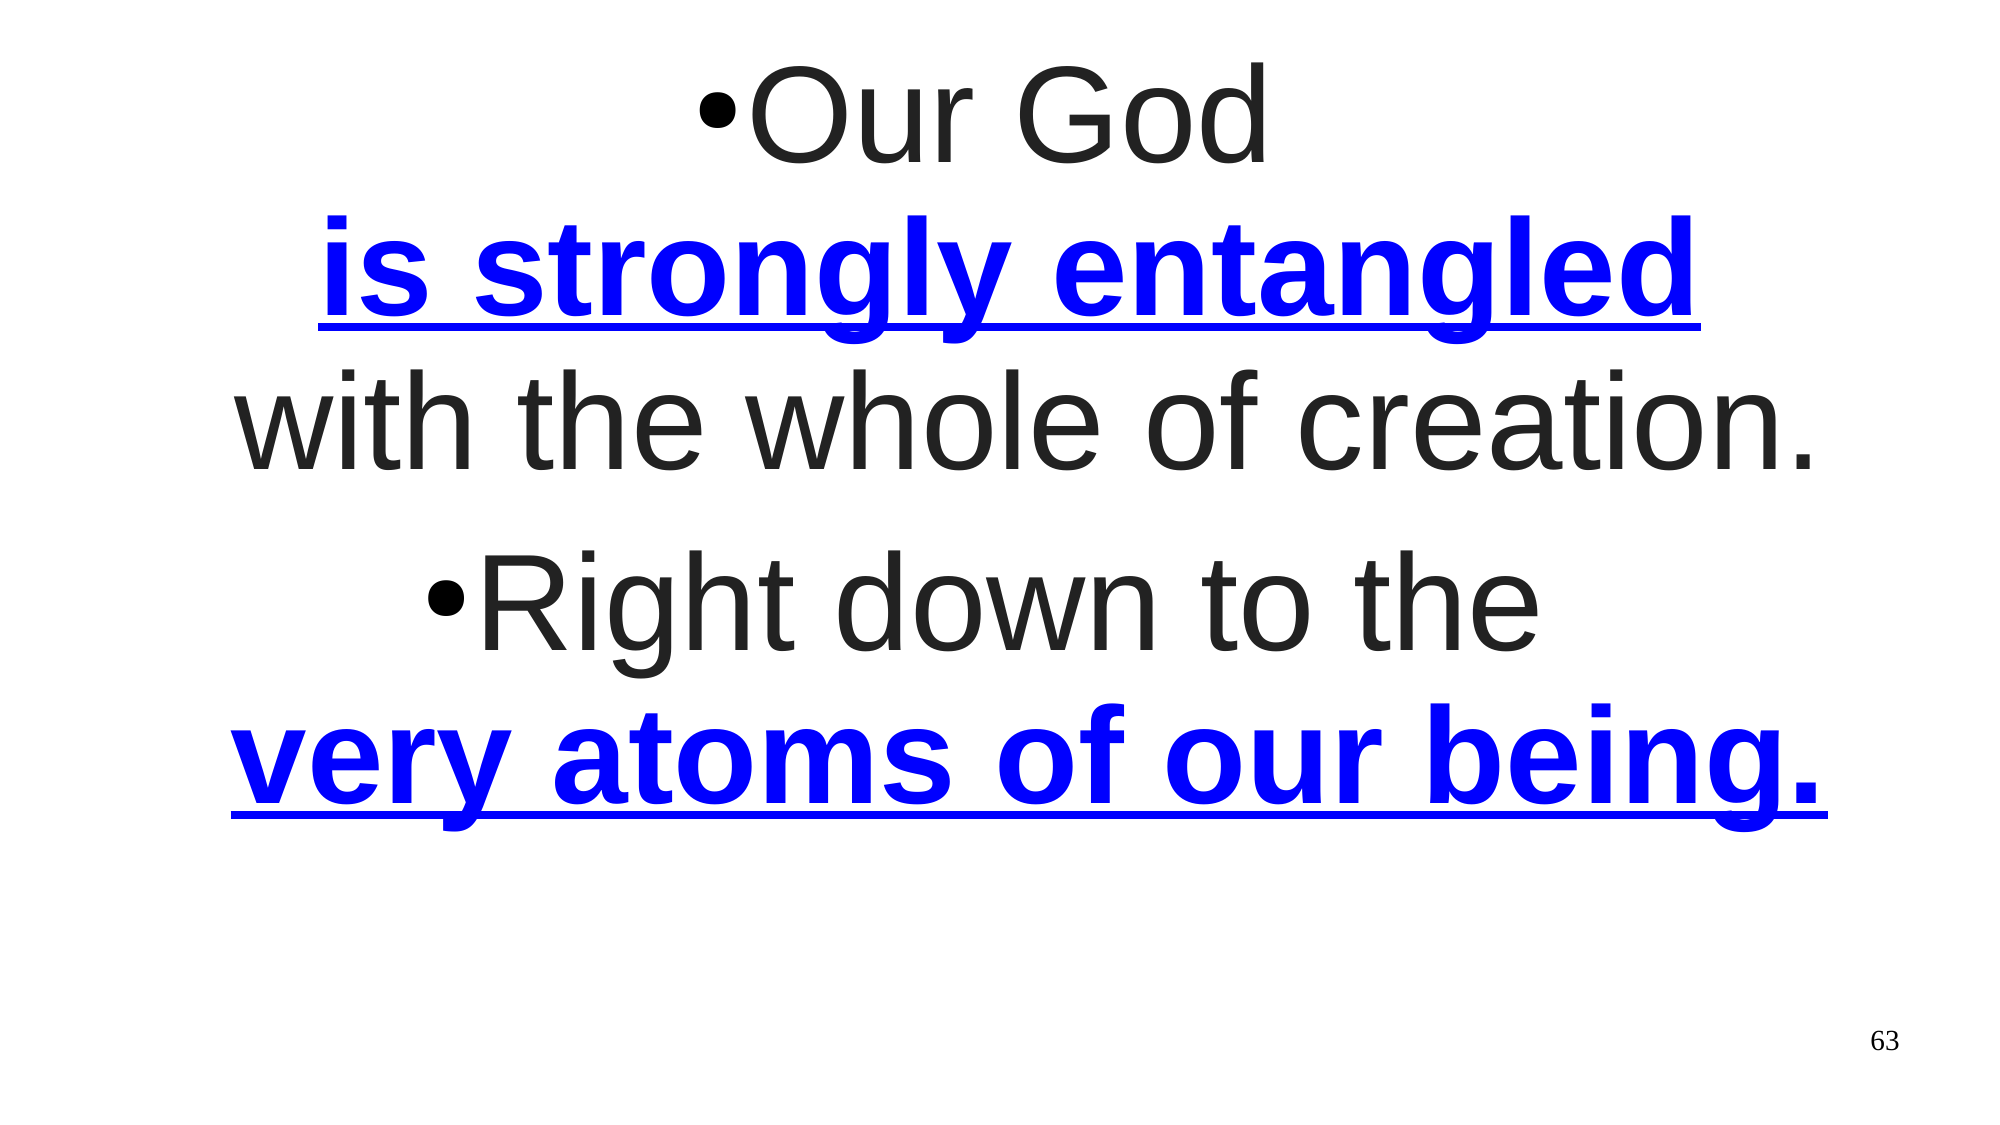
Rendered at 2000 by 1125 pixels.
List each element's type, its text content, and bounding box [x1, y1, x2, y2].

list Our God is strongly entangled with the whole of creation. Right down to the very atoms of our being. [37, 37, 1951, 1088]
